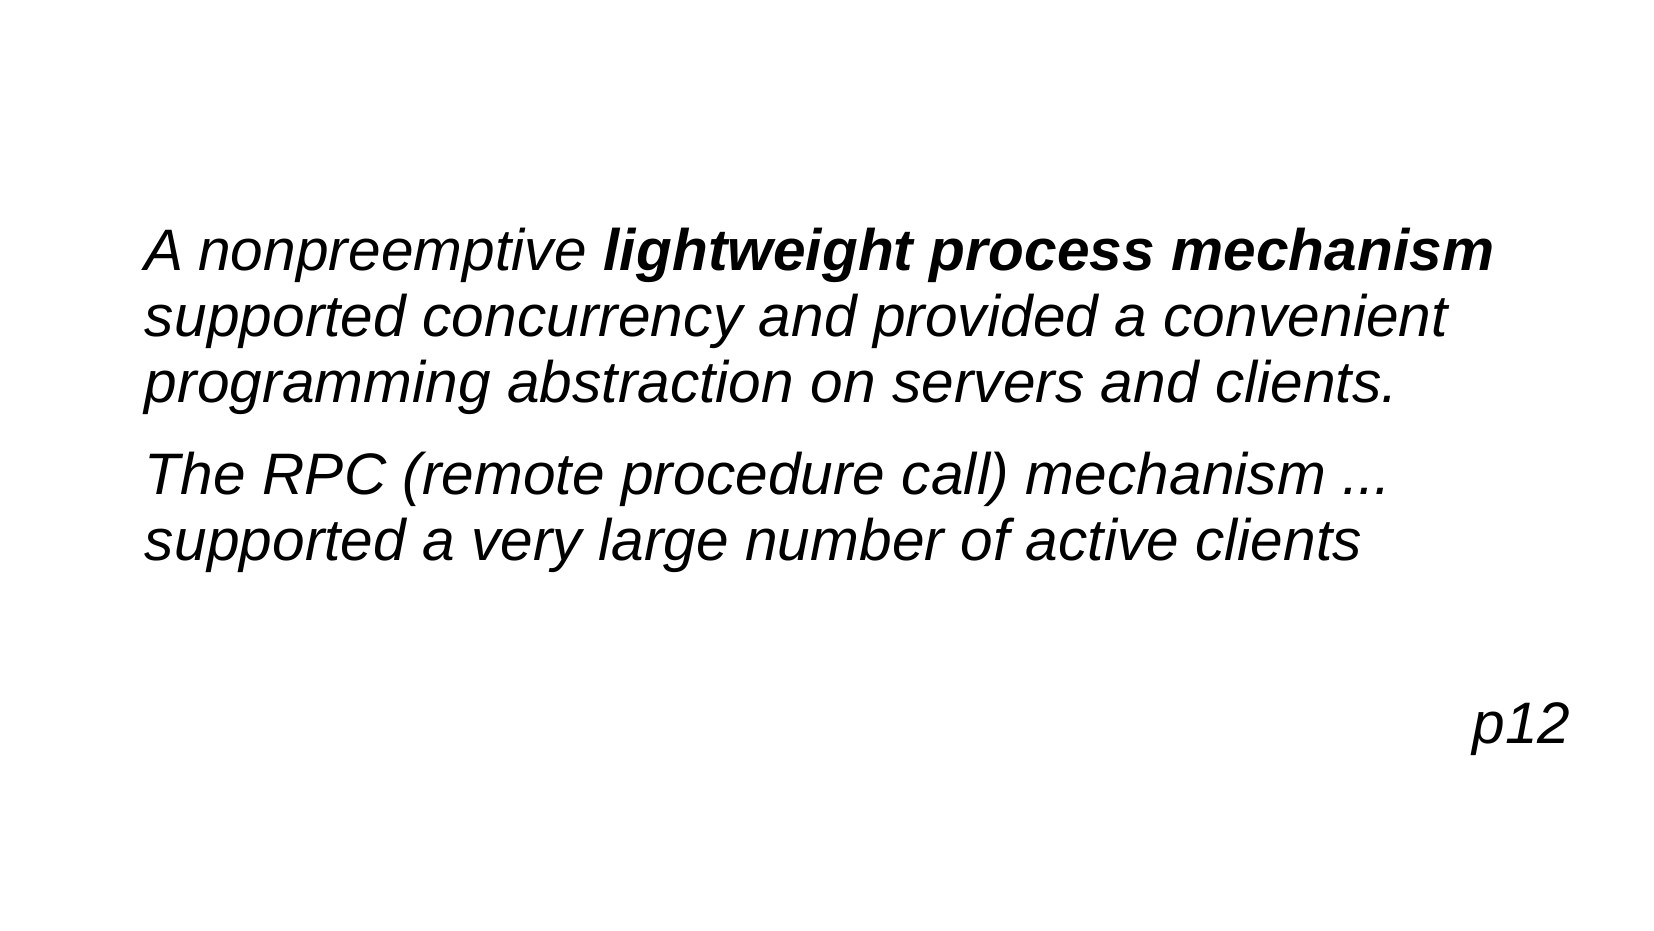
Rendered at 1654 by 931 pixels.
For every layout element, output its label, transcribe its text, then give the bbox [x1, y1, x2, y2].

list A nonpreemptive lightweight process mechanism supported concurrency and provided a convenient programming abstraction on servers and clients. The RPC (remote procedure call) mechanism ... supported a very large number of active clients p12 [82, 217, 1571, 758]
